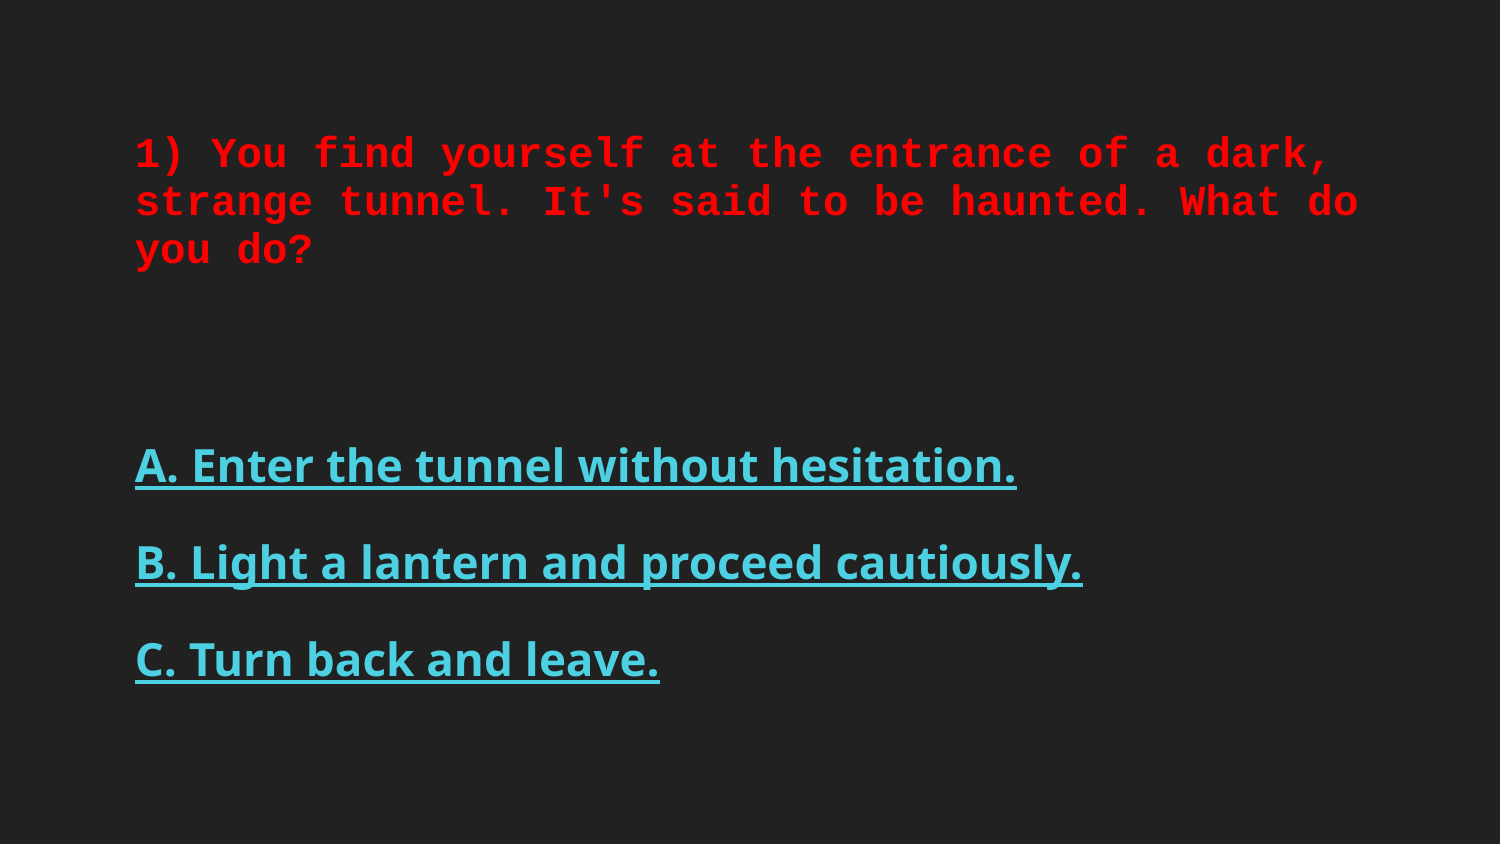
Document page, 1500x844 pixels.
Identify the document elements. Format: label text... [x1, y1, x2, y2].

list A. Enter the tunnel without hesitation. B. Light a lantern and proceed cautiously. C. Turn back and leave. [119, 409, 1348, 738]
title 1) You find yourself at the entrance of a dark, strange tunnel. It's said to be haunted. What do you do? [119, 116, 1401, 391]
